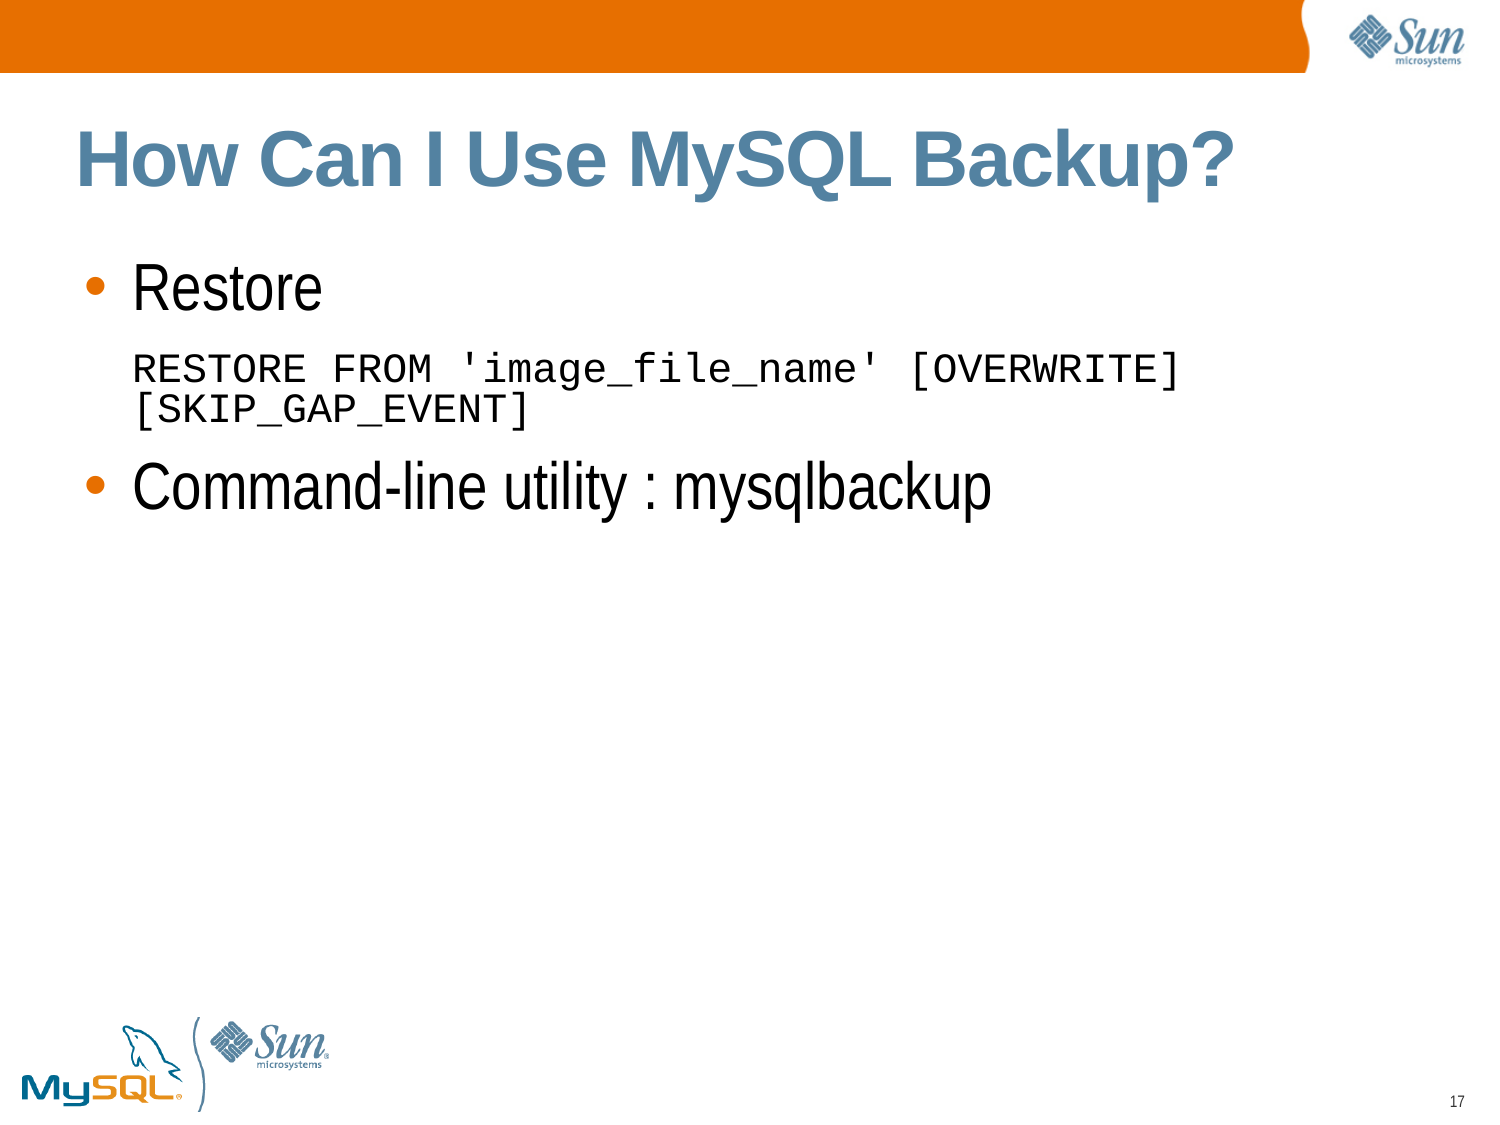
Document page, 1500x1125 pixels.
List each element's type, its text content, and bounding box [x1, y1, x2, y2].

picture [0, 0, 1500, 73]
list Restore RESTORE FROM 'image_file_name' [OVERWRITE] [SKIP_GAP_EVENT] Command-line utility : mysqlbackup [64, 258, 1401, 1062]
title How Can I Use MySQL Backup? [75, 123, 1437, 227]
picture [22, 1017, 329, 1112]
